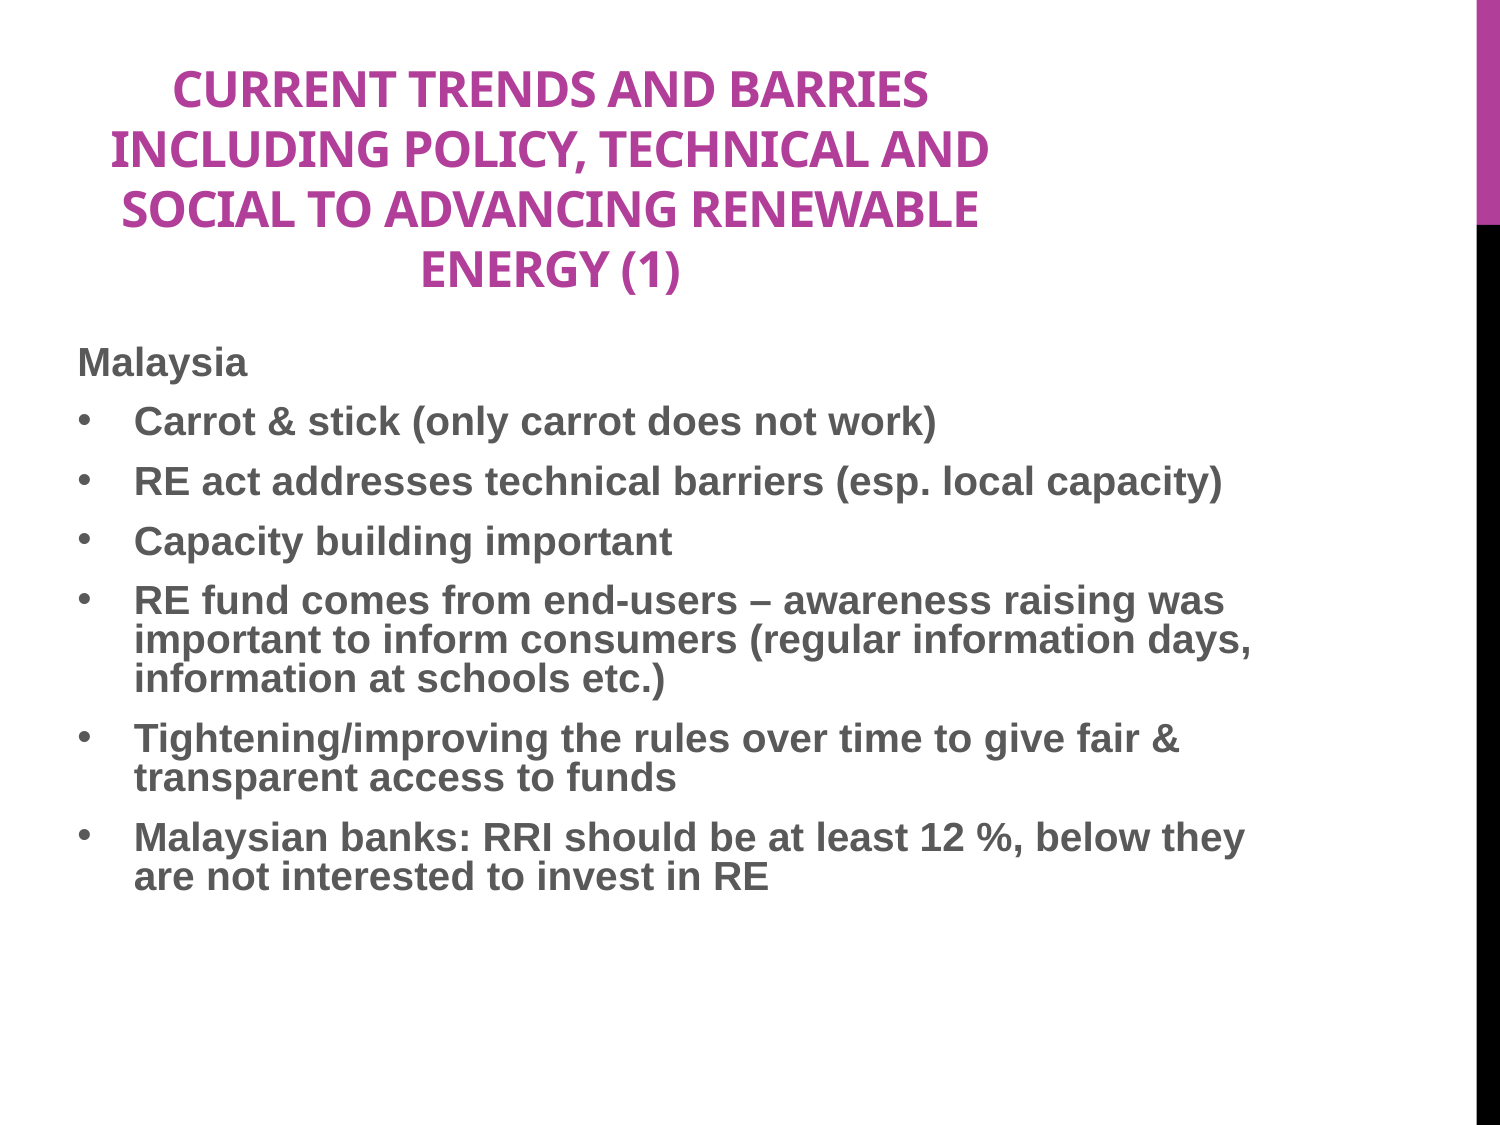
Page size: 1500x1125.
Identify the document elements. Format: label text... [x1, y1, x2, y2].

title Current trends and barries including policy, technical and social to advancing renewable energy (1) [75, 50, 1025, 275]
list Malaysia Carrot & stick (only carrot does not work) RE act addresses technical barriers (esp. local capacity) Capacity building important RE fund comes from end-users – awareness raising was important to inform consumers (regular information days, information at schools etc.) Tightening/improving the rules over time to give fair & transparent access to funds Malaysian banks: RRI should be at least 12 %, below they are not interested to invest in RE [62, 337, 1313, 1055]
